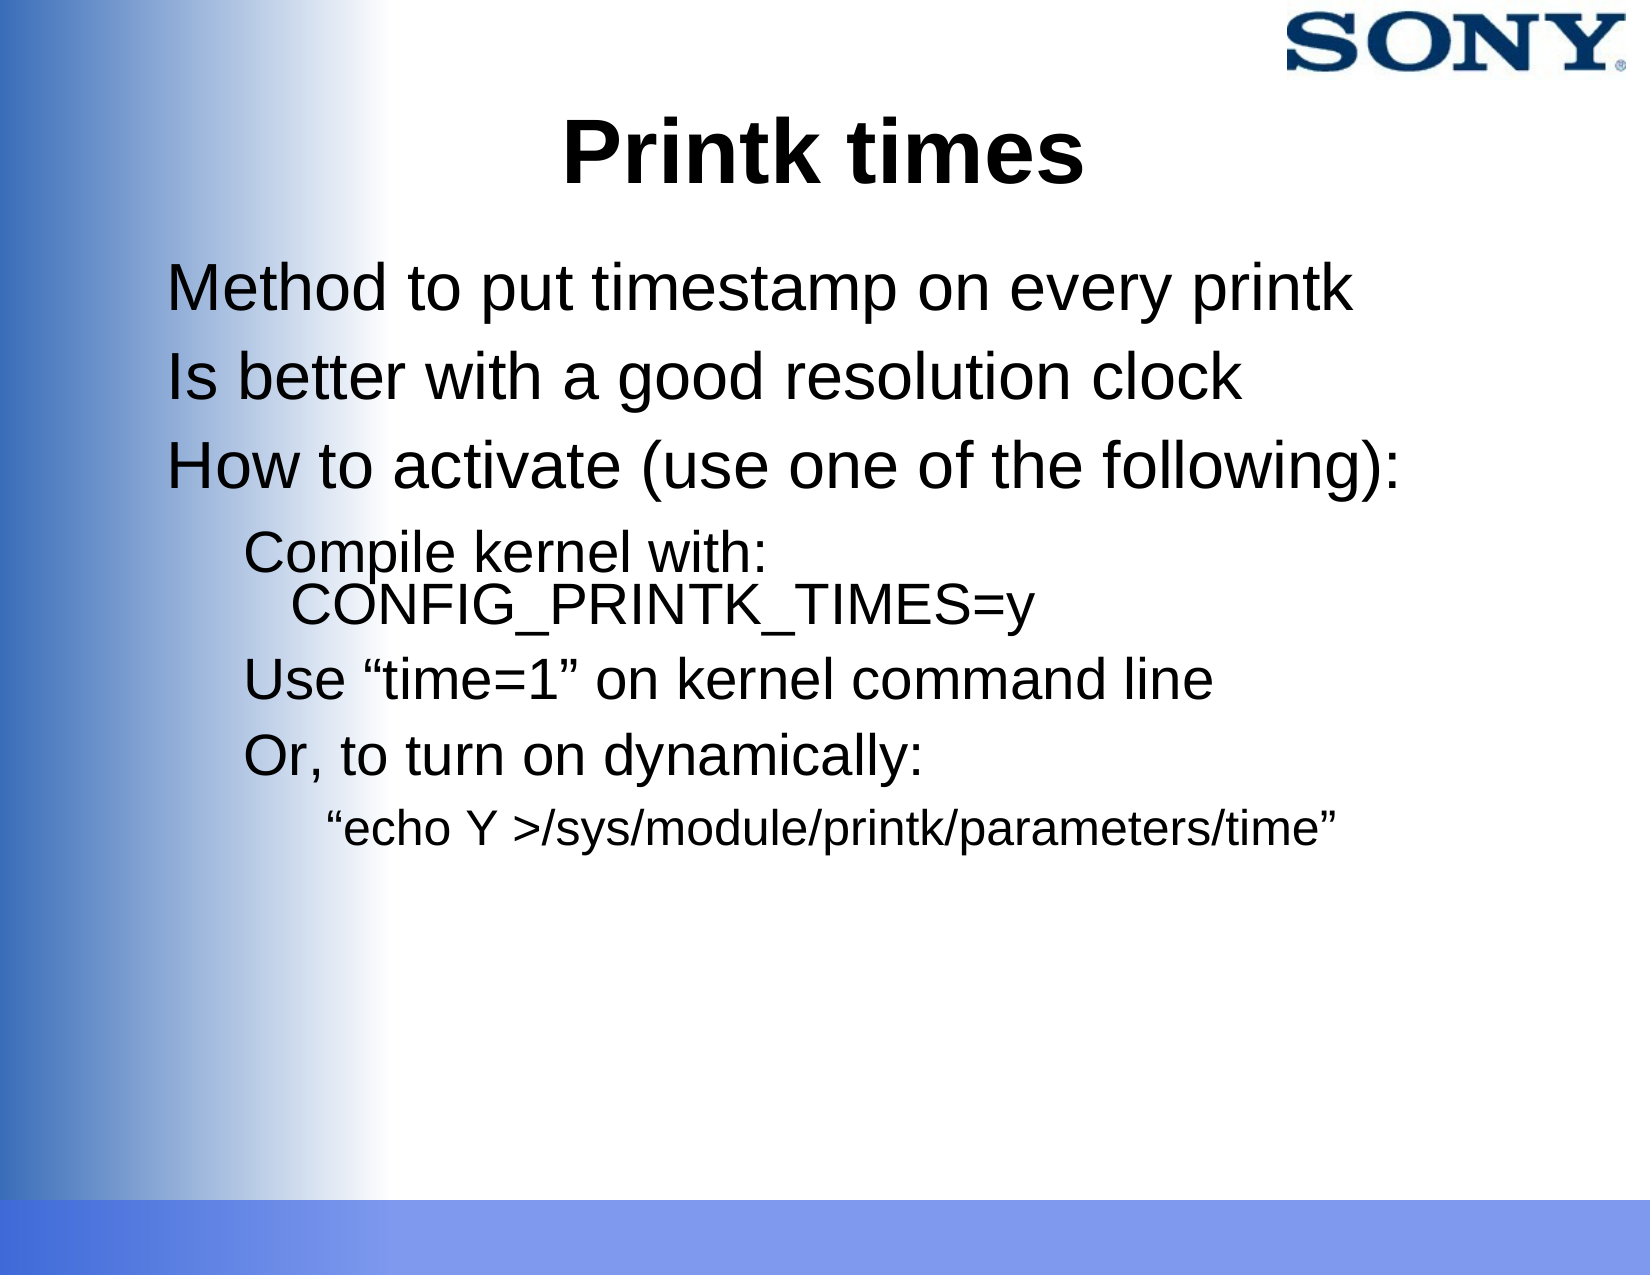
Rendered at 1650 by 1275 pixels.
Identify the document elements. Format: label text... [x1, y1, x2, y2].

list Method to put timestamp on every printk Is better with a good resolution clock How to activate (use one of the following): Compile kernel with: CONFIG_PRINTK_TIMES=y Use “time=1” on kernel command line Or, to turn on dynamically: “echo Y >/sys/module/printk/parameters/time” [149, 262, 1499, 1188]
title Printk times [149, 74, 1499, 250]
picture [1287, 0, 1626, 80]
